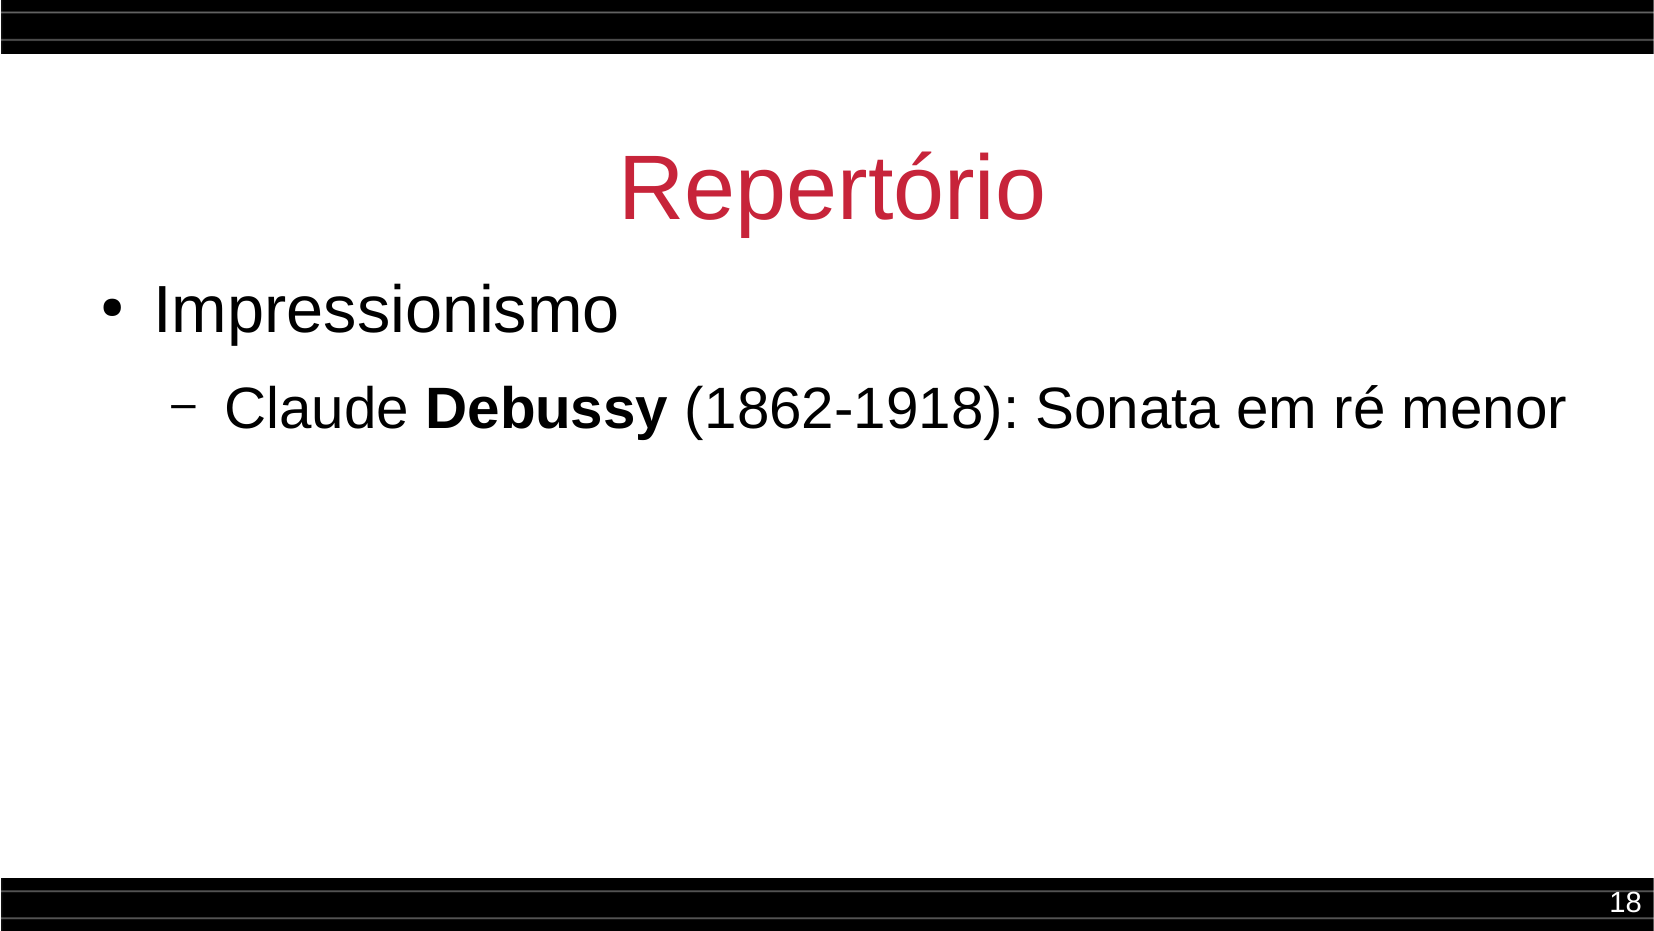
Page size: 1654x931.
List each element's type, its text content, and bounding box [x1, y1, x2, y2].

list Impressionismo Claude Debussy (1862-1918): Sonata em ré menor [82, 271, 1571, 758]
picture [1, 0, 1654, 54]
picture [1, 878, 1654, 931]
title Repertório [88, 110, 1577, 266]
